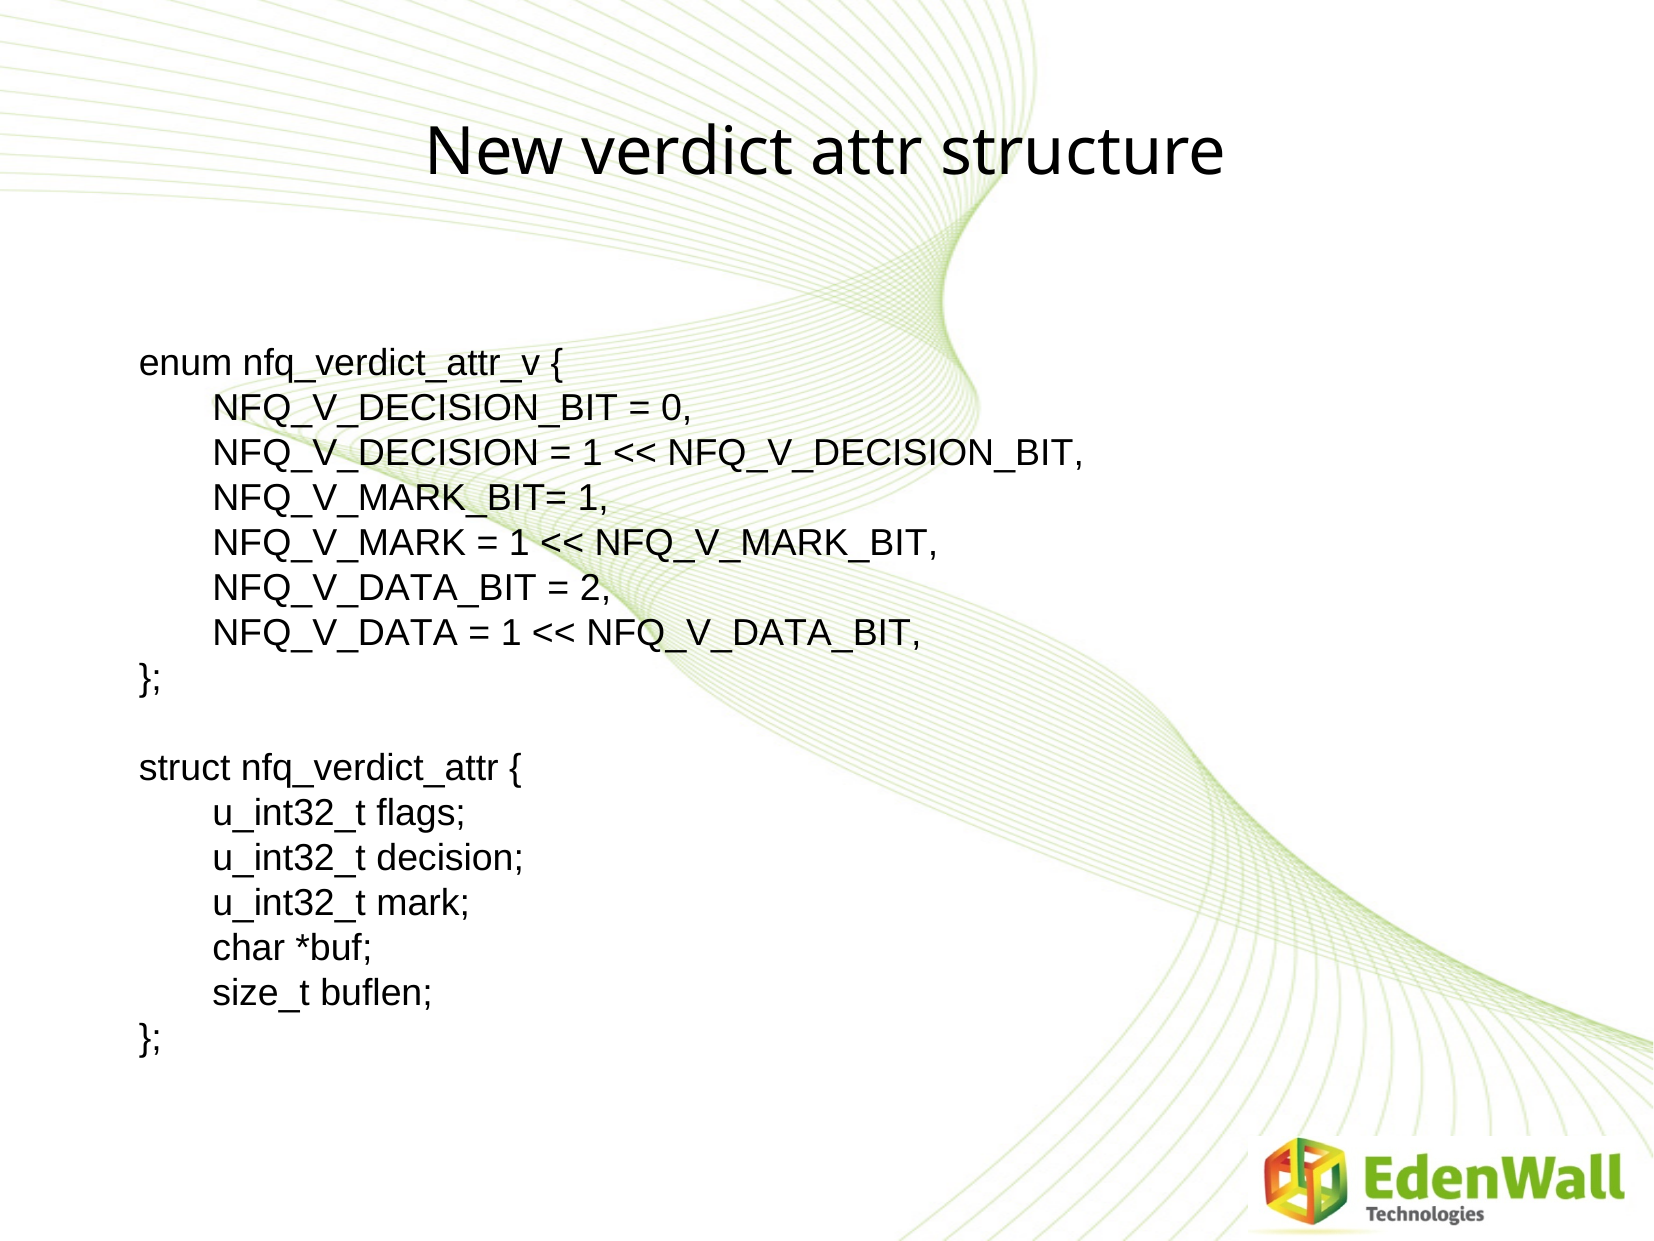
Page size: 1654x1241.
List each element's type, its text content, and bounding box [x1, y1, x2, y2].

title New verdict attr structure [82, 49, 1570, 256]
text_box enum nfq_verdict_attr_v { NFQ_V_DECISION_BIT = 0, NFQ_V_DECISION = 1 << NFQ_V_DECISION_BIT, NFQ_V_MARK_BIT= 1, NFQ_V_MARK = 1 << NFQ_V_MARK_BIT, NFQ_V_DATA_BIT = 2, NFQ_V_DATA = 1 << NFQ_V_DATA_BIT, }; struct nfq_verdict_attr { u_int32_t flags; u_int32_t decision; u_int32_t mark; char *buf; size_t buflen; }; [118, 324, 1595, 1117]
picture [0, 0, 1654, 1241]
